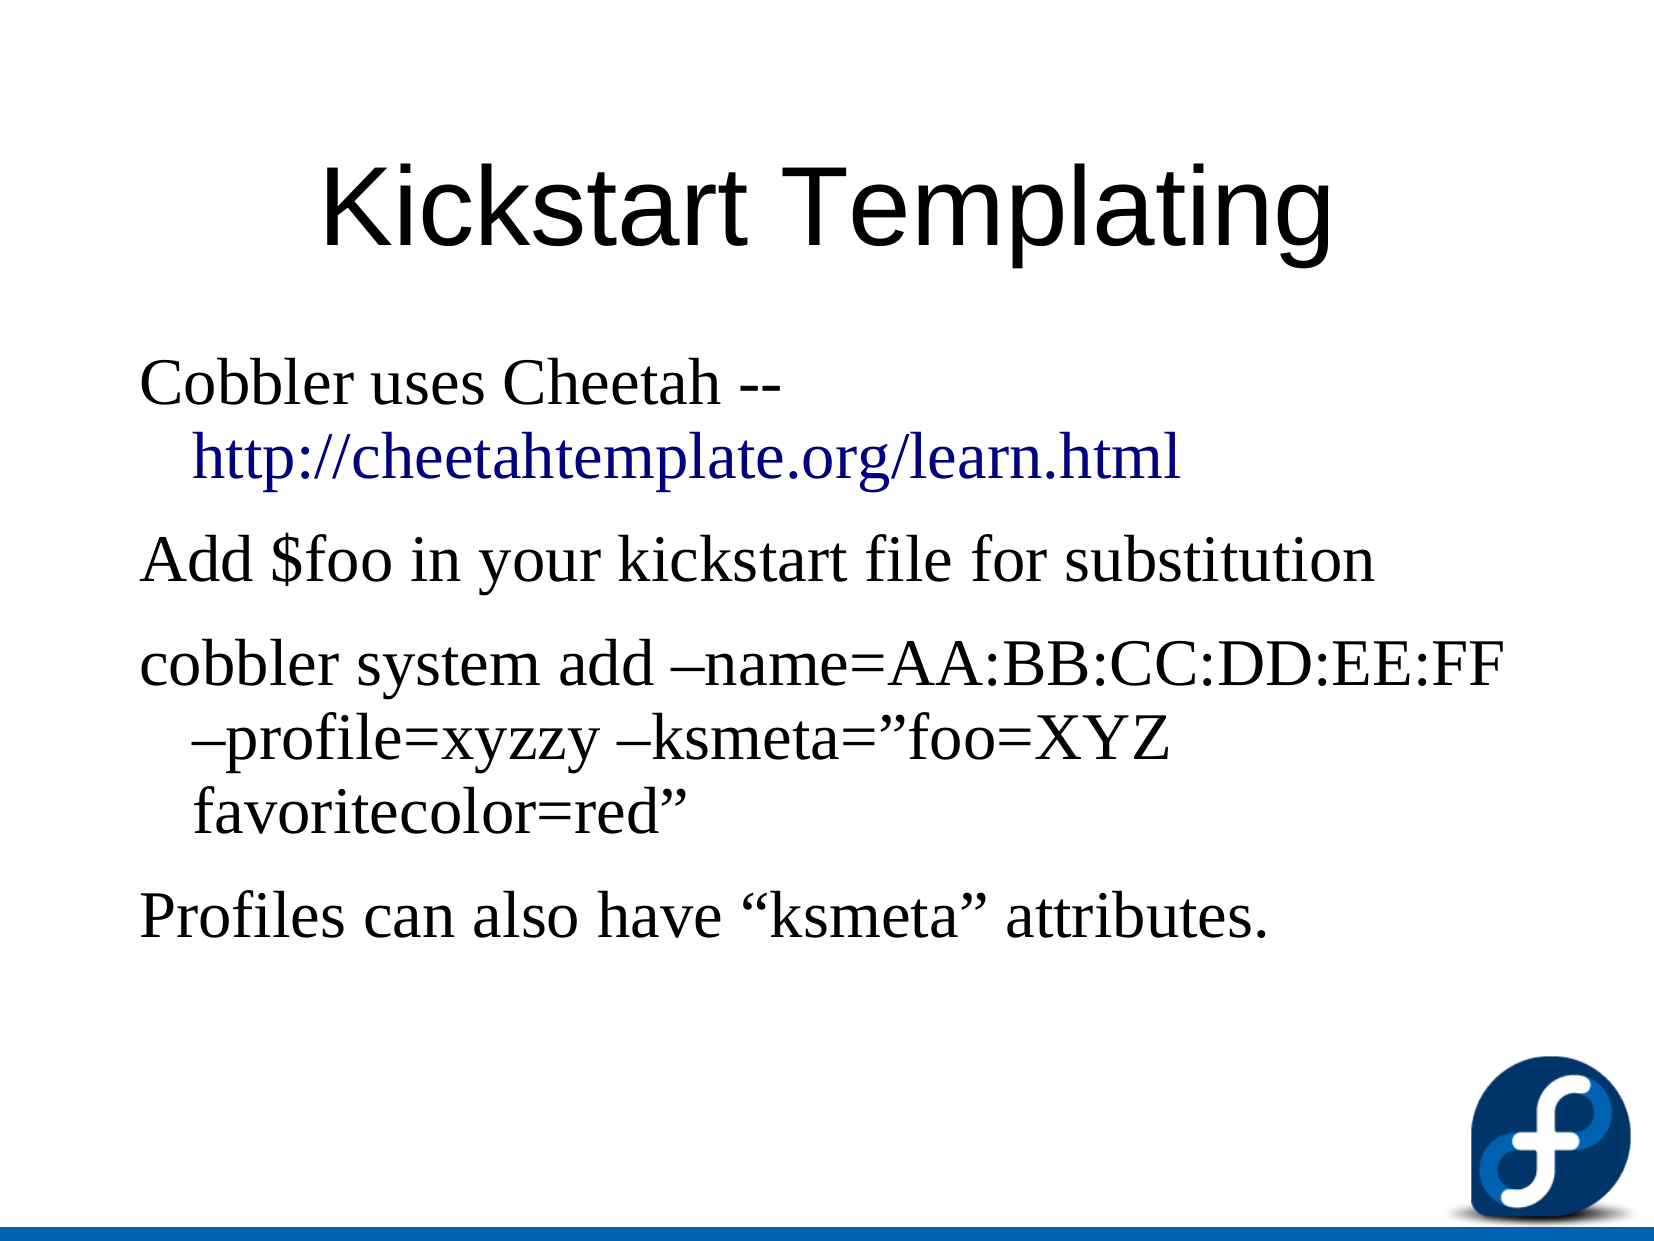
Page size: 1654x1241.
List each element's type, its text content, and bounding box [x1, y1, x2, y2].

picture [1438, 1055, 1645, 1229]
title Kickstart Templating [121, 110, 1534, 303]
list Cobbler uses Cheetah -- http://cheetahtemplate.org/learn.html Add $foo in your kickstart file for substitution cobbler system add –name=AA:BB:CC:DD:EE:FF –profile=xyzzy –ksmeta=”foo=XYZ favoritecolor=red” Profiles can also have “ksmeta” attributes. [121, 344, 1534, 1112]
